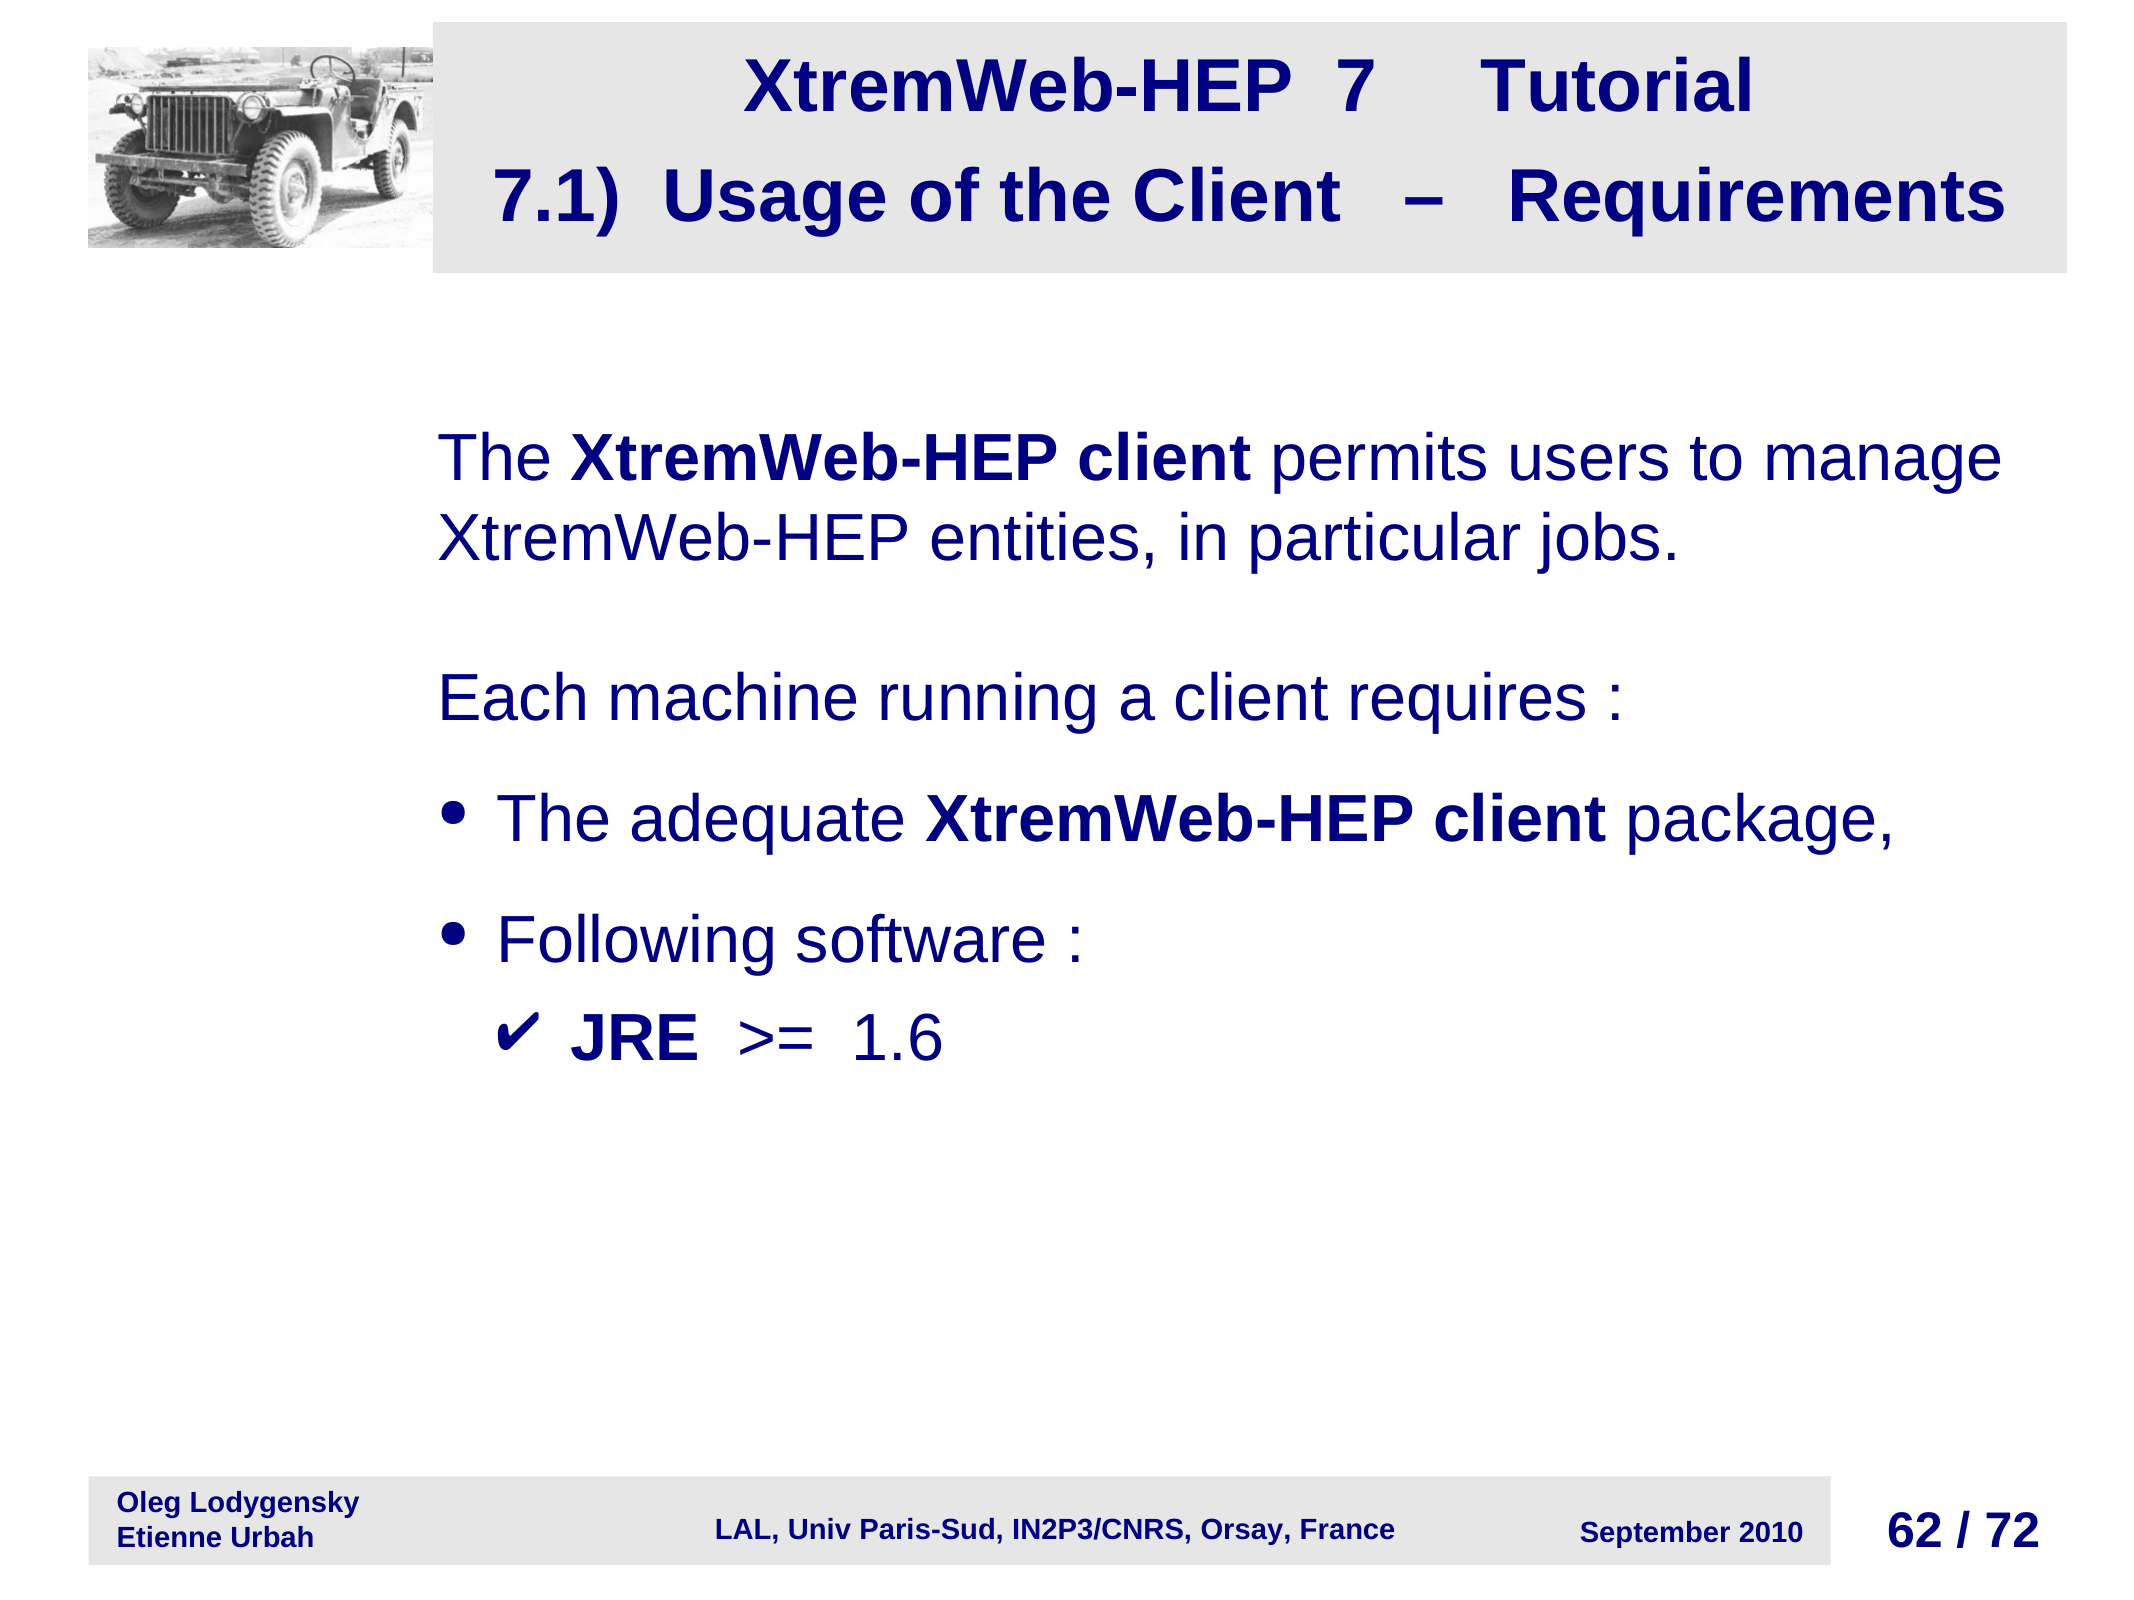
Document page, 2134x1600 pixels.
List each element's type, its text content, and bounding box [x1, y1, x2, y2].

title 7.1) Usage of the Client – Requirements [442, 118, 2067, 266]
picture [88, 47, 433, 248]
text_box The XtremWeb-HEP client permits users to manage XtremWeb-HEP entities, in particular jobs. Each machine running a client requires : The adequate XtremWeb-HEP client package, Following software : JRE >= 1.6 [428, 413, 2053, 1344]
